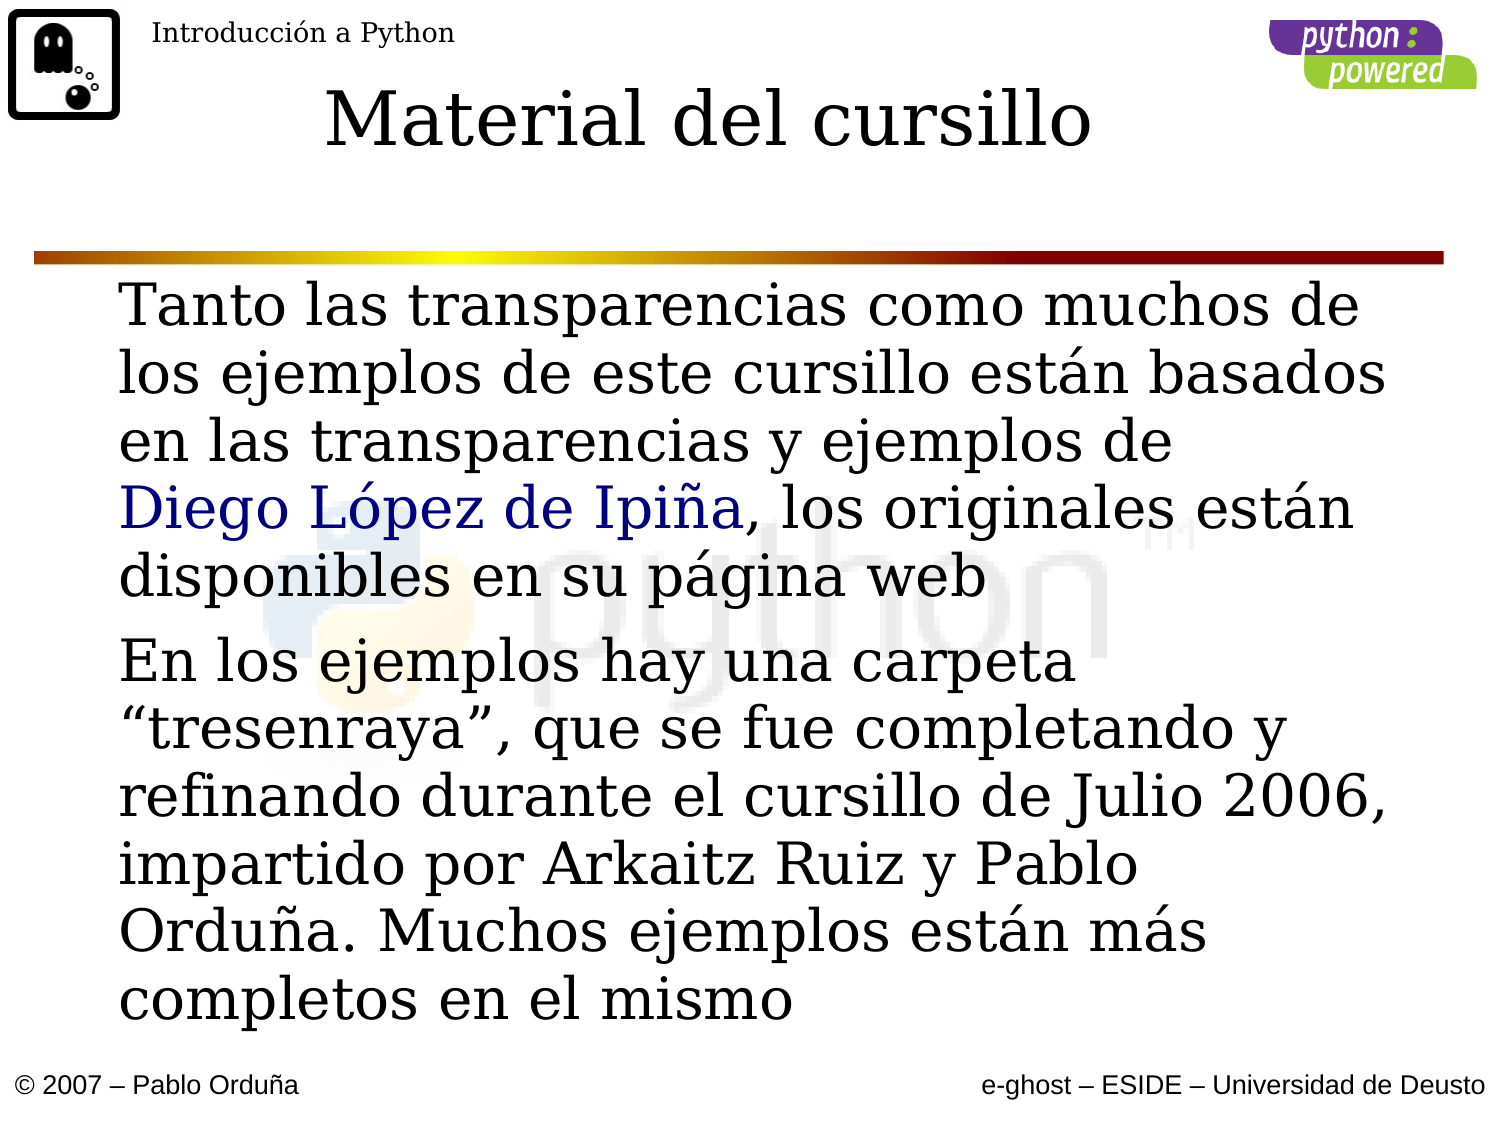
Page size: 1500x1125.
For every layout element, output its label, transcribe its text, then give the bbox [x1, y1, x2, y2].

picture [34, 251, 1447, 266]
picture [1269, 20, 1477, 89]
list Tanto las transparencias como muchos de los ejemplos de este cursillo están basados en las transparencias y ejemplos de Diego López de Ipiña, los originales están disponibles en su página web En los ejemplos hay una carpeta “tresenraya”, que se fue completando y refinando durante el cursillo de Julio 2006, impartido por Arkaitz Ruiz y Pablo Orduña. Muchos ejemplos están más completos en el mismo [118, 271, 1394, 1034]
title Material del cursillo [118, 59, 1300, 181]
picture [5, 7, 125, 124]
